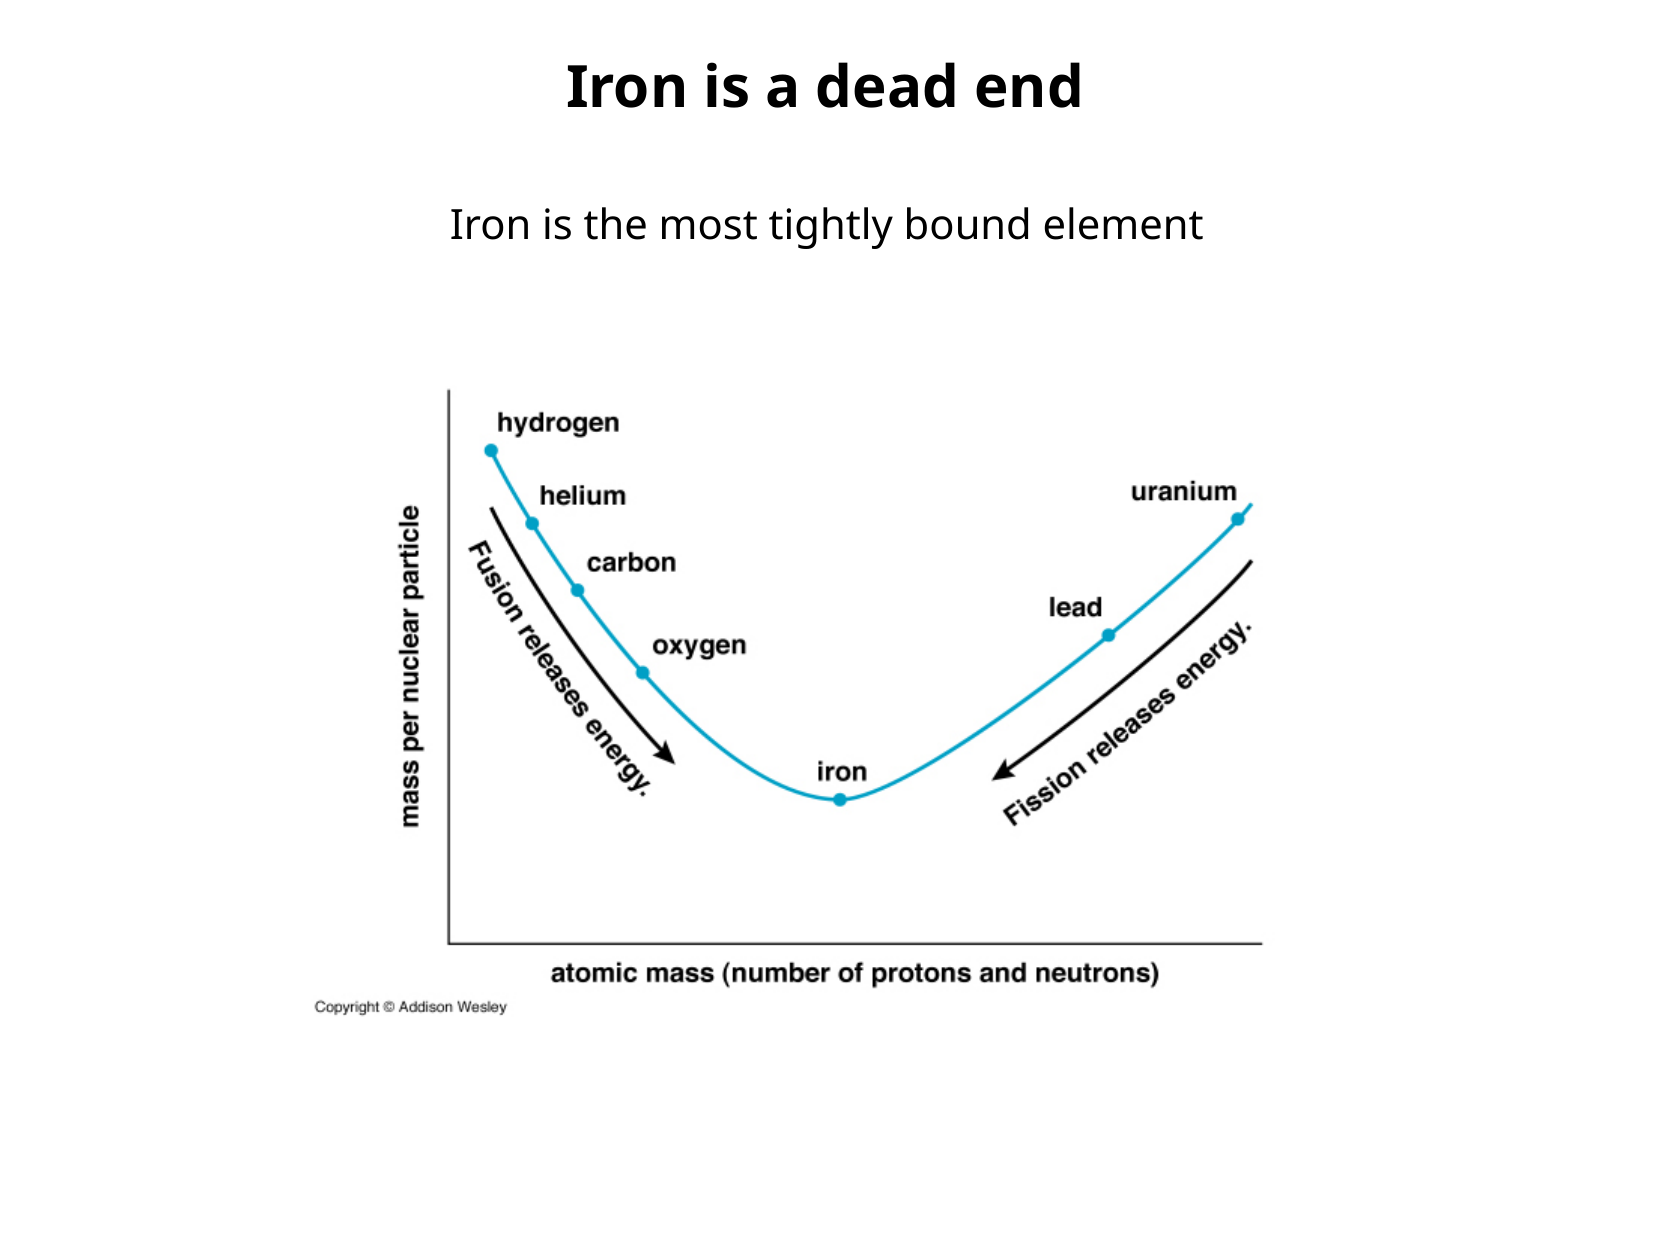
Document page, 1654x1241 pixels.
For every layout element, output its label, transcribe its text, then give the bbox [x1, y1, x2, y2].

picture [300, 374, 1351, 1028]
text_box Iron is a dead end [262, 37, 1388, 134]
text_box Iron is the most tightly bound element [0, 187, 1654, 319]
